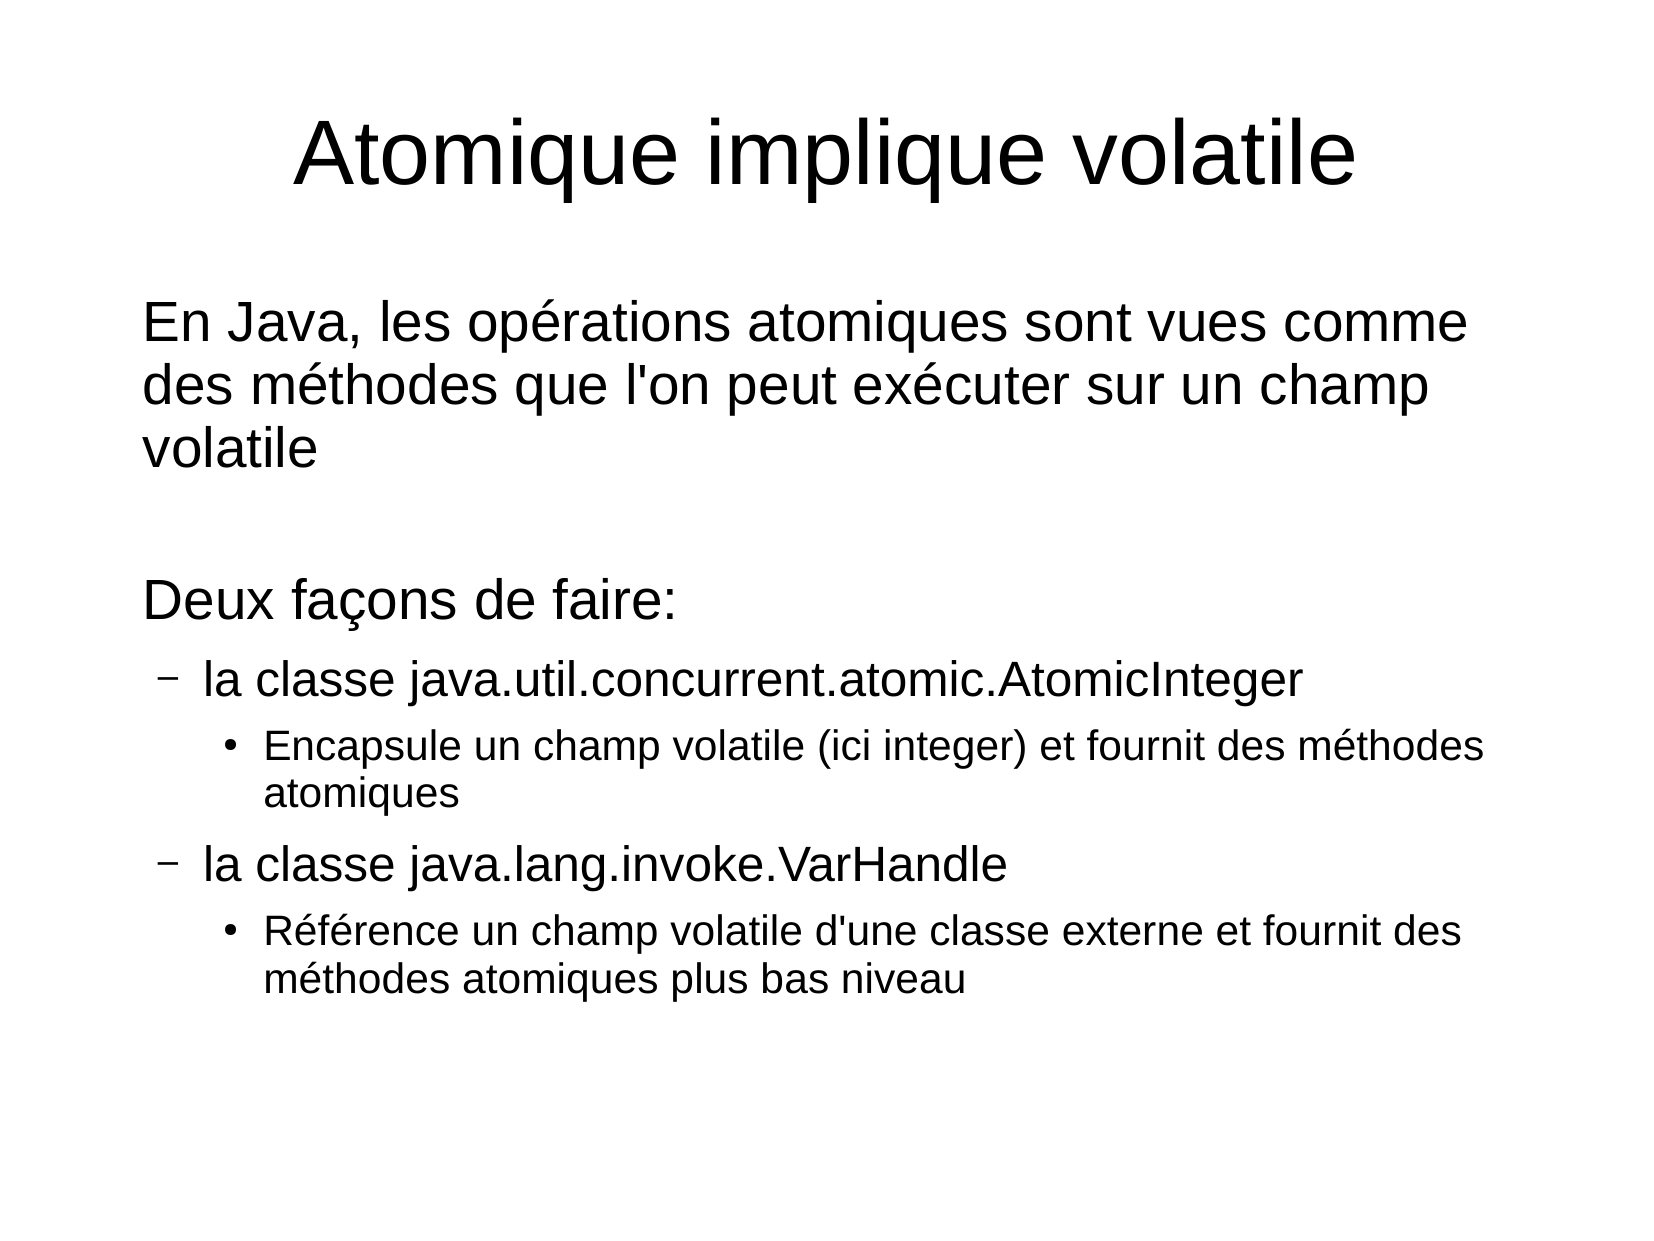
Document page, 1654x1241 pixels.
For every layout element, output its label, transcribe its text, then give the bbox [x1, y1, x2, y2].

list En Java, les opérations atomiques sont vues comme des méthodes que l'on peut exécuter sur un champ volatile Deux façons de faire: la classe java.util.concurrent.atomic.AtomicInteger Encapsule un champ volatile (ici integer) et fournit des méthodes atomiques la classe java.lang.invoke.VarHandle Référence un champ volatile d'une classe externe et fournit des méthodes atomiques plus bas niveau [82, 290, 1571, 1010]
title Atomique implique volatile [82, 49, 1571, 257]
